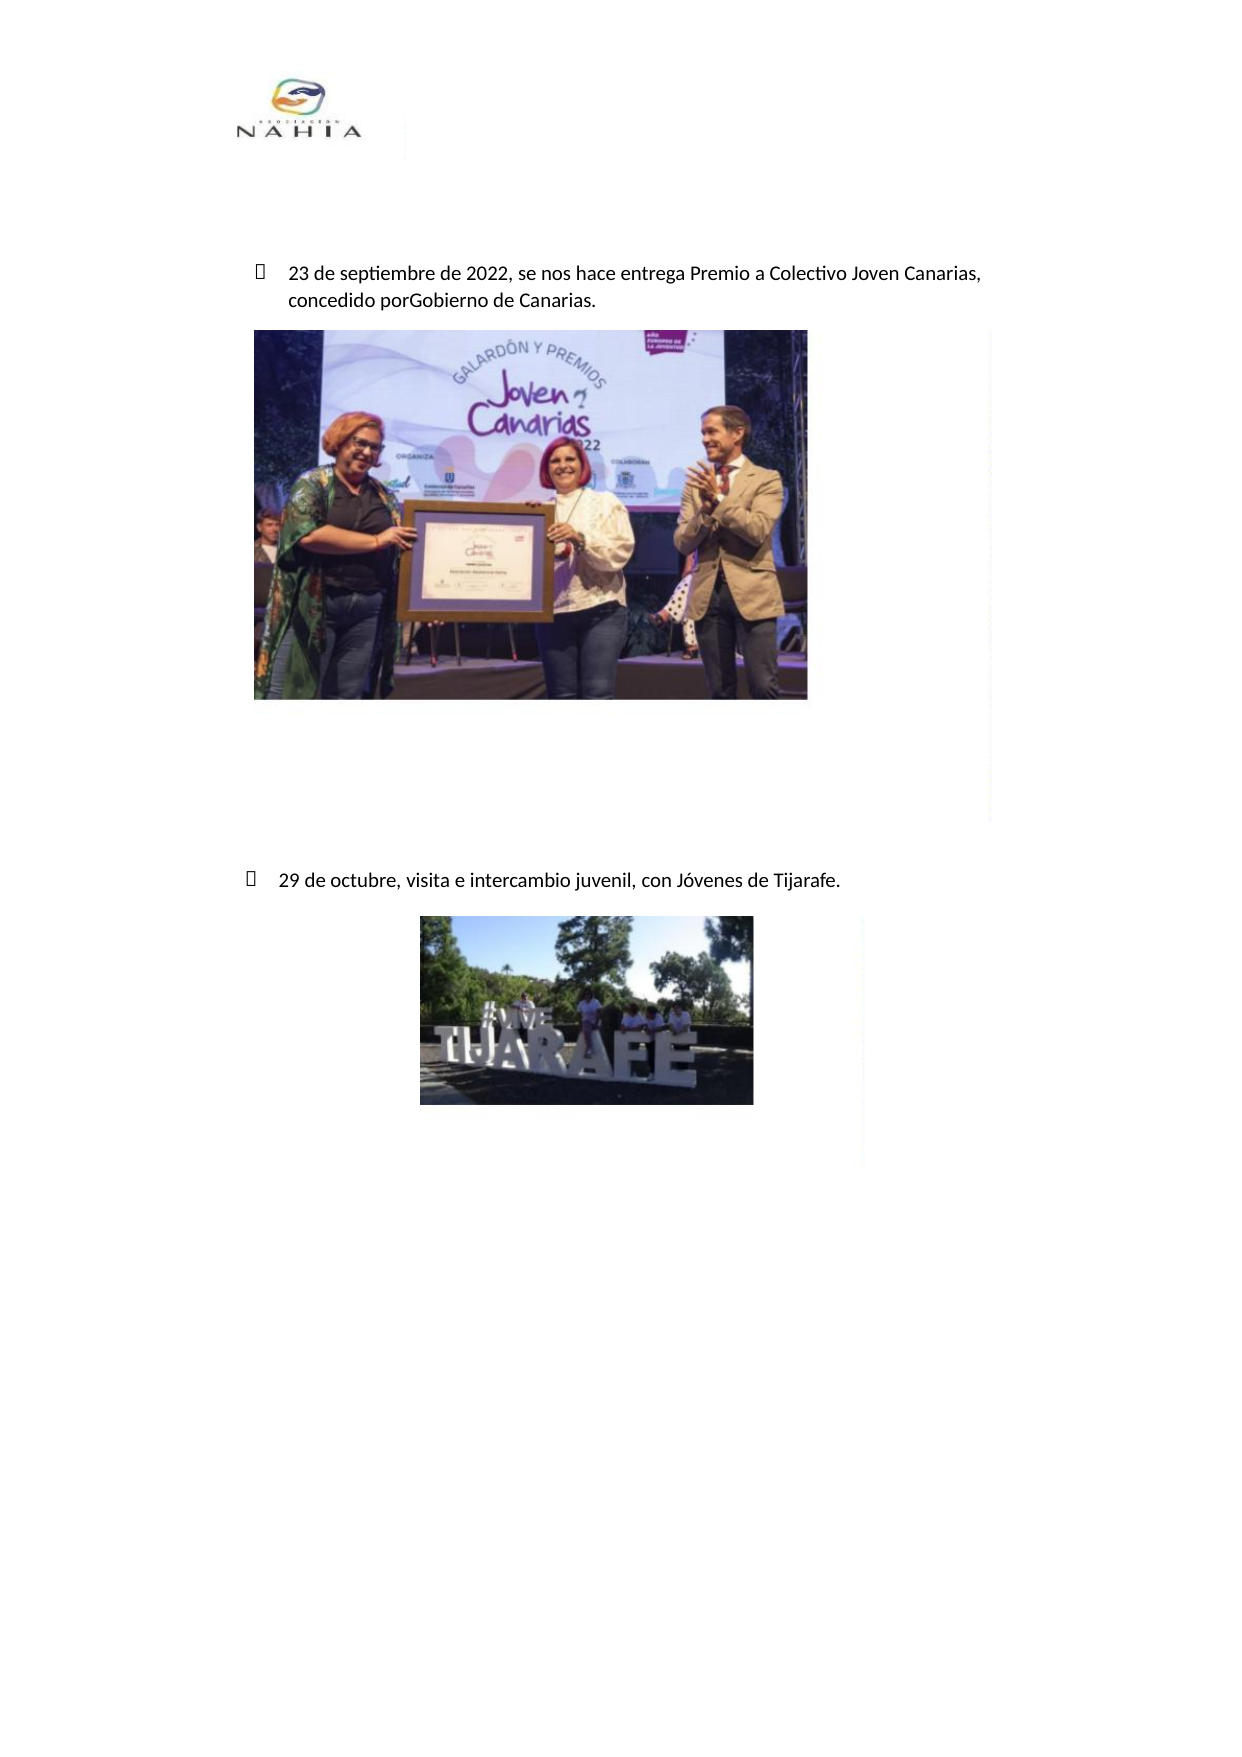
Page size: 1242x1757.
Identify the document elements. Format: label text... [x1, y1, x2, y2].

text_box [236, 71, 407, 164]
text_box [254, 330, 992, 823]
text_box  [244, 865, 279, 891]
text_box 29 de octubre, visita e intercambio juvenil, con Jóvenes de Tijarafe. [278, 866, 863, 892]
text_box 23 de septiembre de 2022, se nos hace entrega Premio a Colectivo Joven Canarias, concedido porGobierno de Canarias. [288, 259, 999, 312]
text_box  [254, 258, 289, 284]
text_box [420, 916, 865, 1168]
